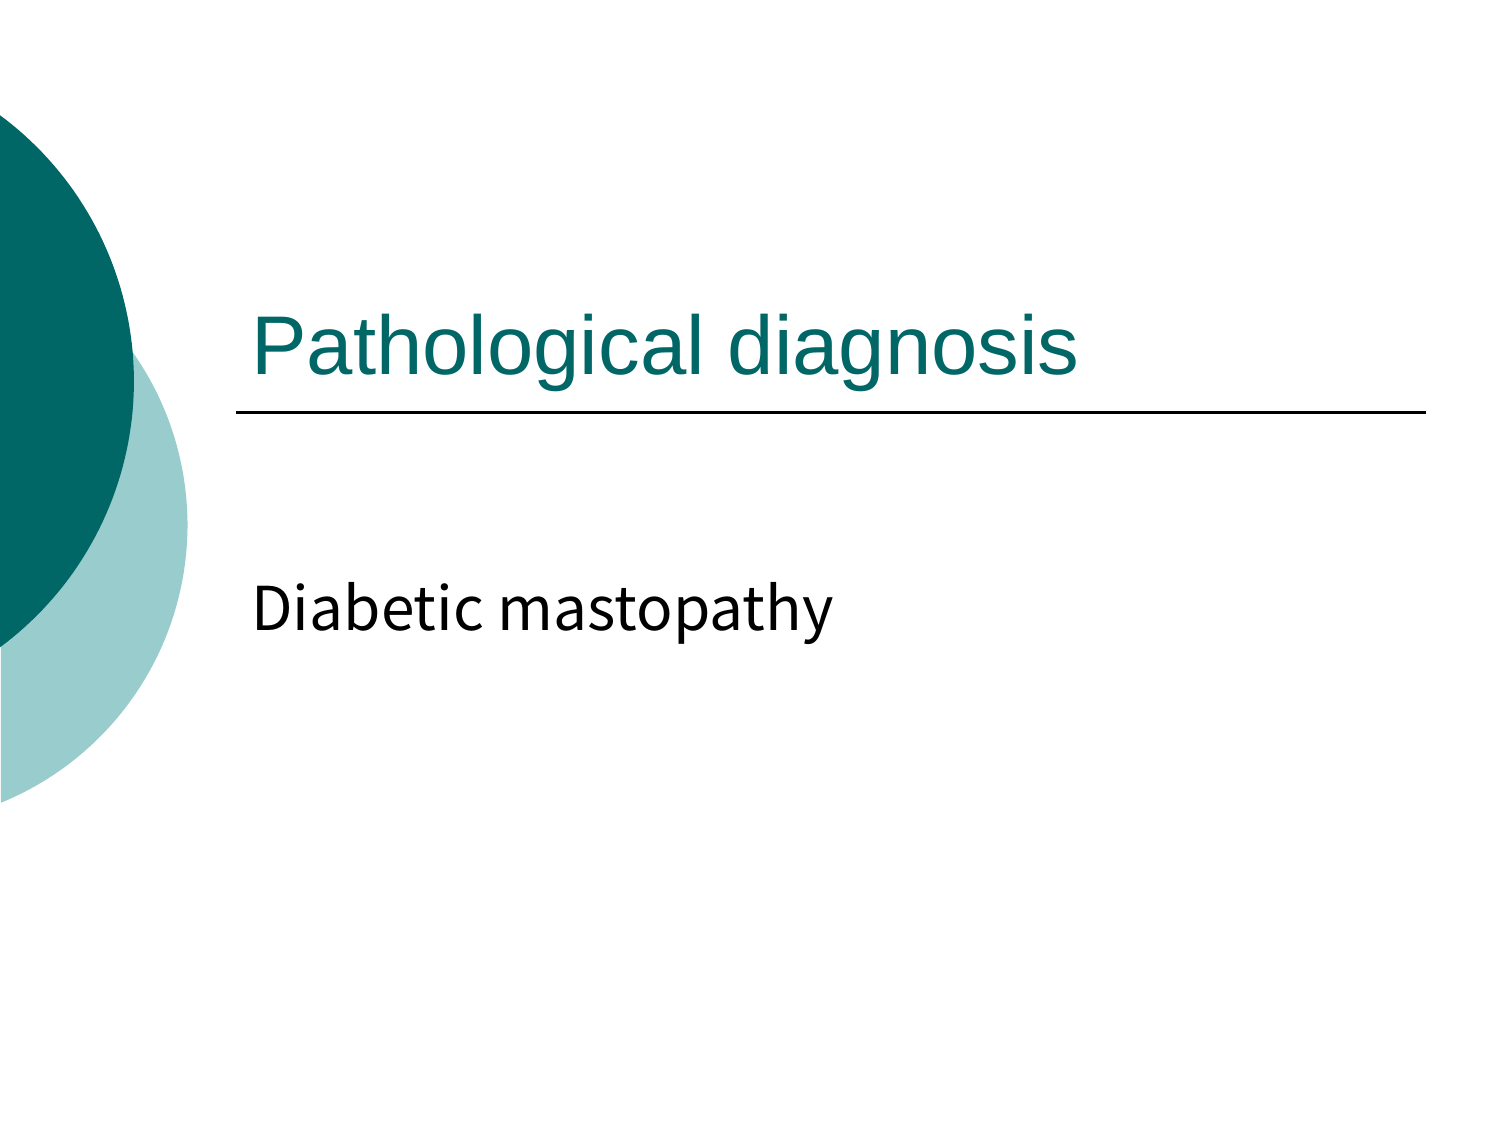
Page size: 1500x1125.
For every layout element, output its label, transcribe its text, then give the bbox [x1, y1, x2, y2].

subtitle Diabetic mastopathy [236, 562, 1425, 850]
title Pathological diagnosis [236, 161, 1425, 399]
